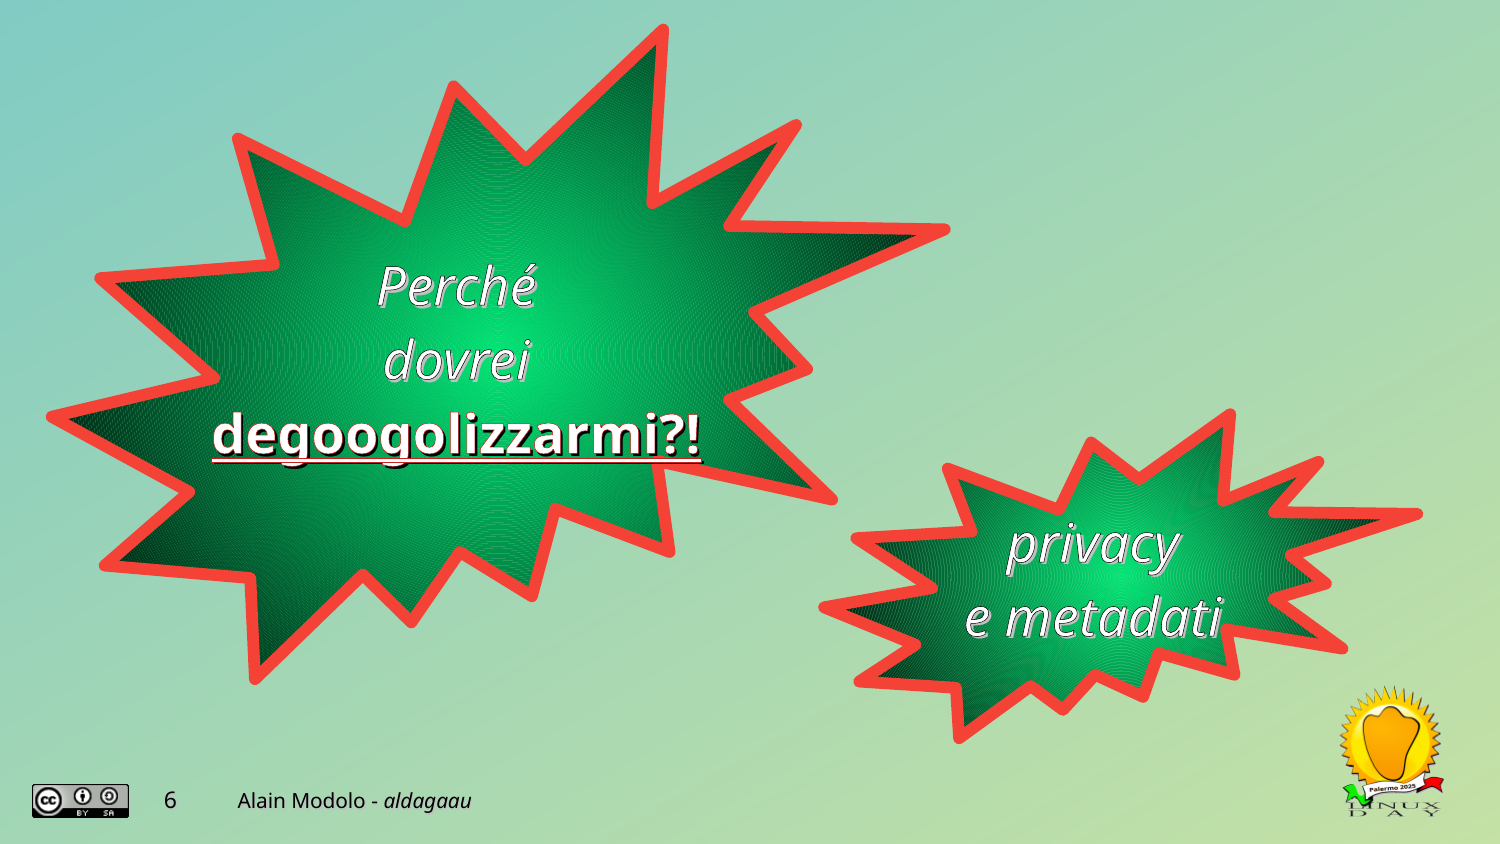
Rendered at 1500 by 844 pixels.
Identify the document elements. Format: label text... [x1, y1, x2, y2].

text_box Perché dovrei degoogolizzarmi?! [51, 29, 945, 680]
picture [32, 784, 129, 818]
text_box privacy e metadati [824, 414, 1418, 739]
picture [1233, 670, 1500, 844]
